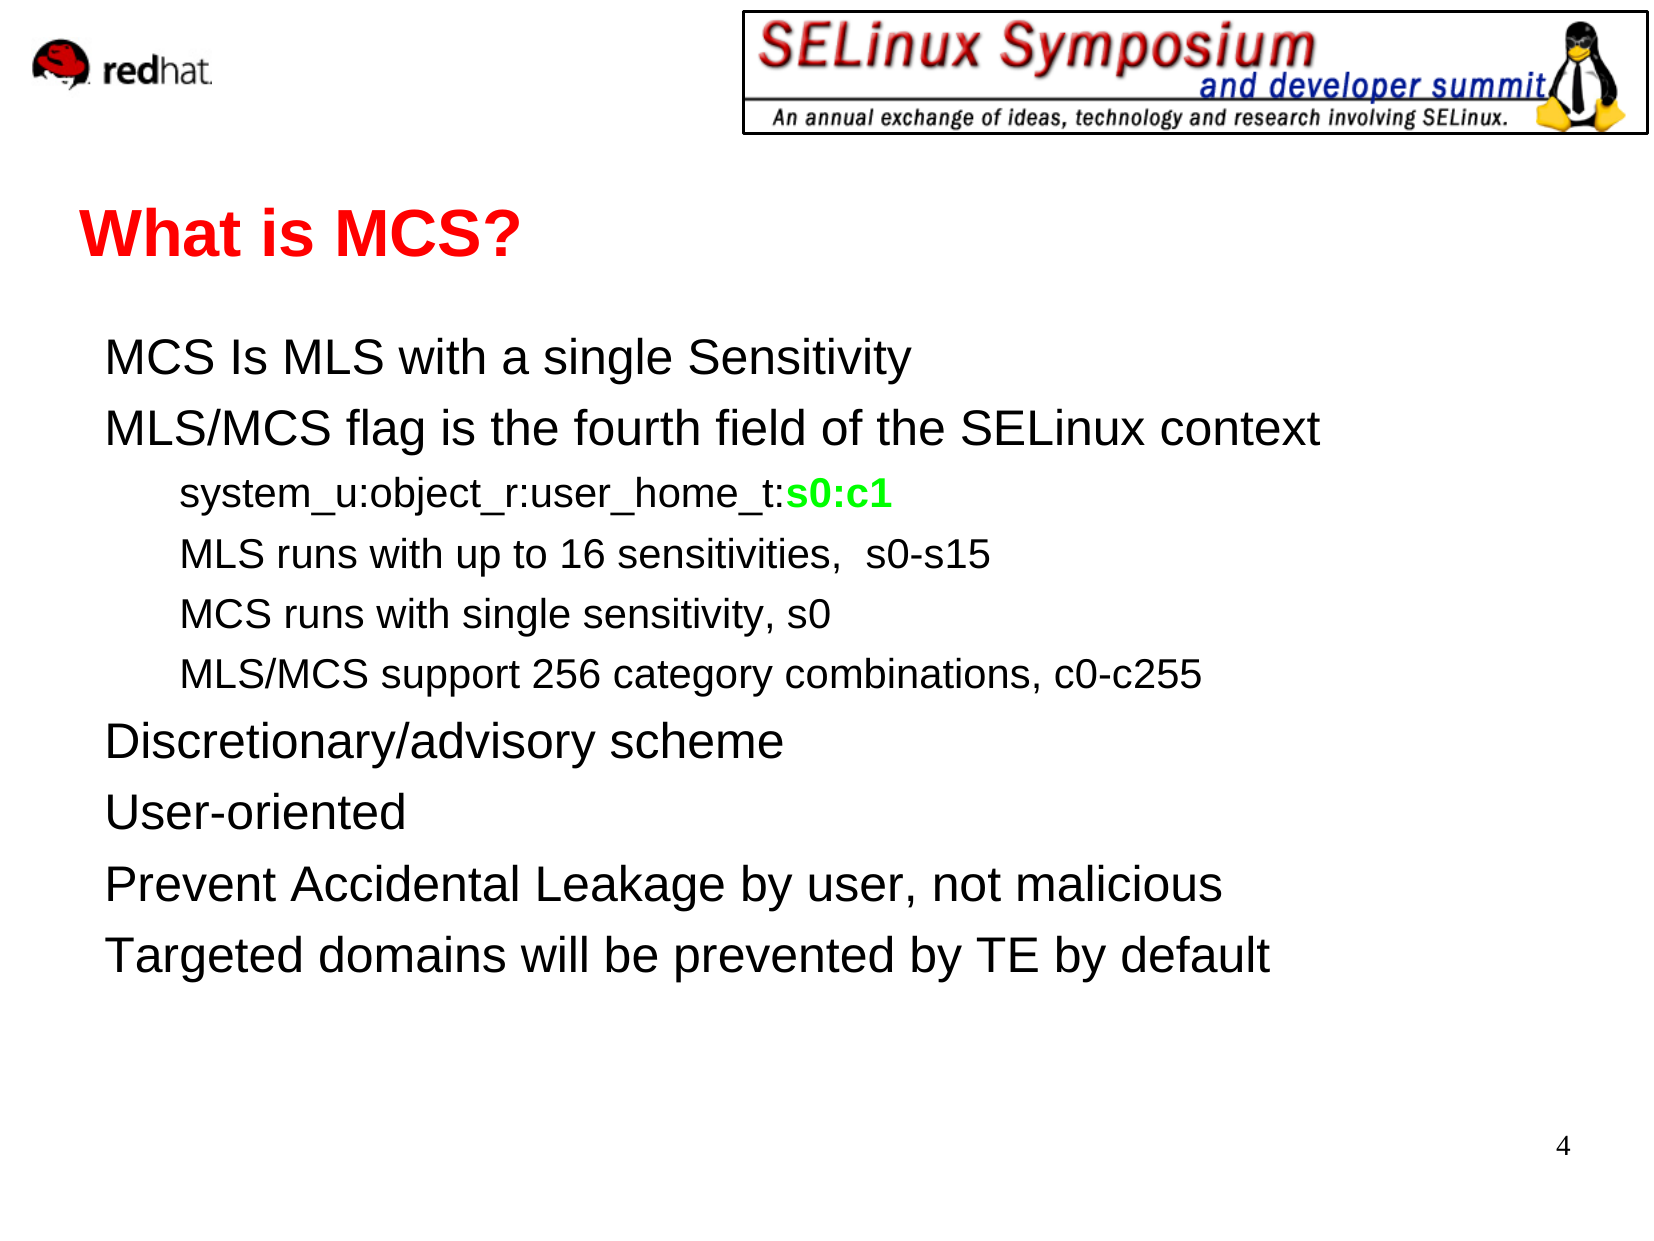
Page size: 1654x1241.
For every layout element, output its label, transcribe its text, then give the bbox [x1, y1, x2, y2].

picture [745, 13, 1646, 132]
title What is MCS? [79, 159, 1485, 308]
picture [31, 37, 212, 98]
list MCS Is MLS with a single Sensitivity MLS/MCS flag is the fourth field of the SELinux context system_u:object_r:user_home_t:s0:c1 MLS runs with up to 16 sensitivities, s0-s15 MCS runs with single sensitivity, s0 MLS/MCS support 256 category combinations, c0-c255 Discretionary/advisory scheme User-oriented Prevent Accidental Leakage by user, not malicious Targeted domains will be prevented by TE by default [104, 329, 1516, 1158]
